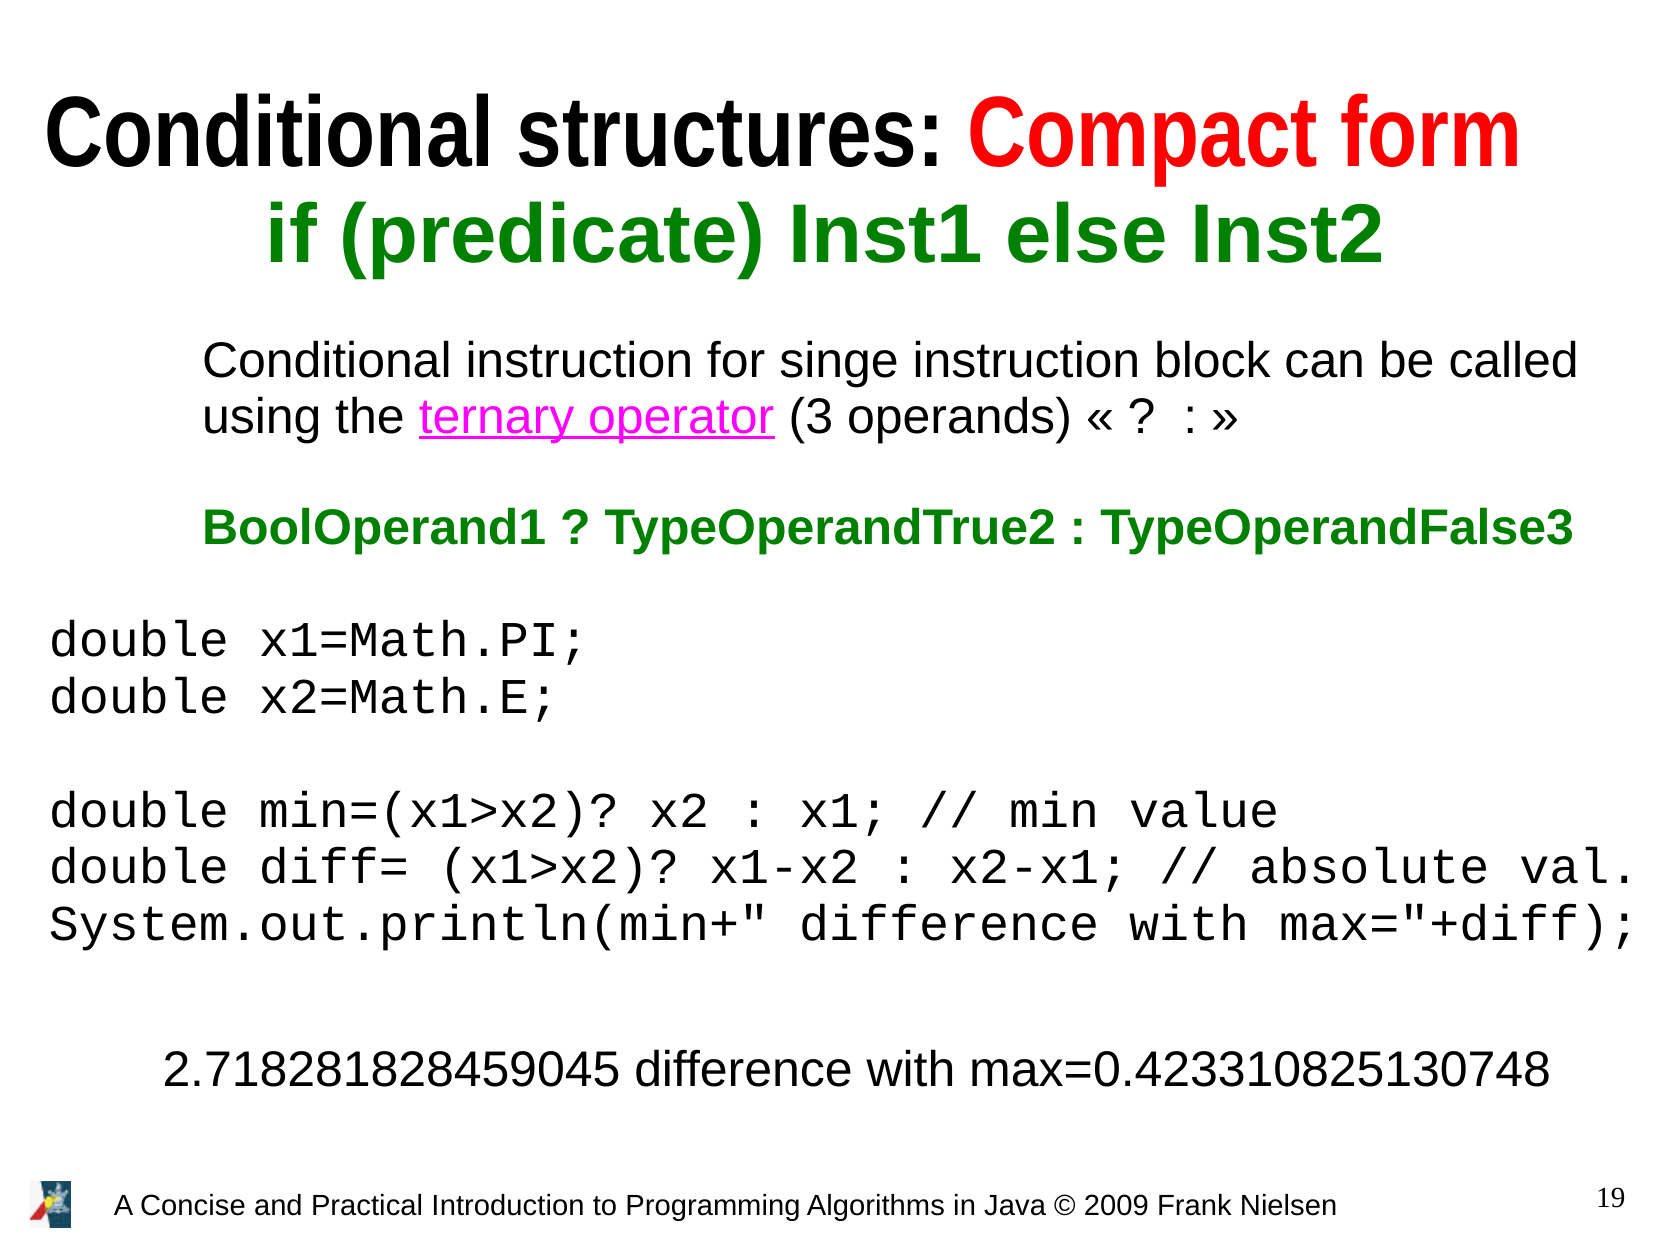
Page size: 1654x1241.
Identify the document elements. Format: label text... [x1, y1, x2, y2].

text_box 2.718281828459045 difference with max=0.423310825130748 [147, 1033, 1567, 1105]
picture [29, 1181, 71, 1228]
text_box [295, 339, 325, 411]
text_box Conditional structures: Compact form if (predicate) Inst1 else Inst2 [29, 65, 1595, 288]
text_box Conditional instruction for singe instruction block can be called using the ternary operator (3 operands) « ? : » BoolOperand1 ? TypeOperandTrue2 : TypeOperandFalse3 [187, 324, 1595, 564]
text_box double x1=Math.PI; double x2=Math.E; double min=(x1>x2)? x2 : x1; // min value double diff= (x1>x2)? x1-x2 : x2-x1; // absolute val. System.out.println(min+" difference with max="+diff); [33, 607, 1654, 945]
